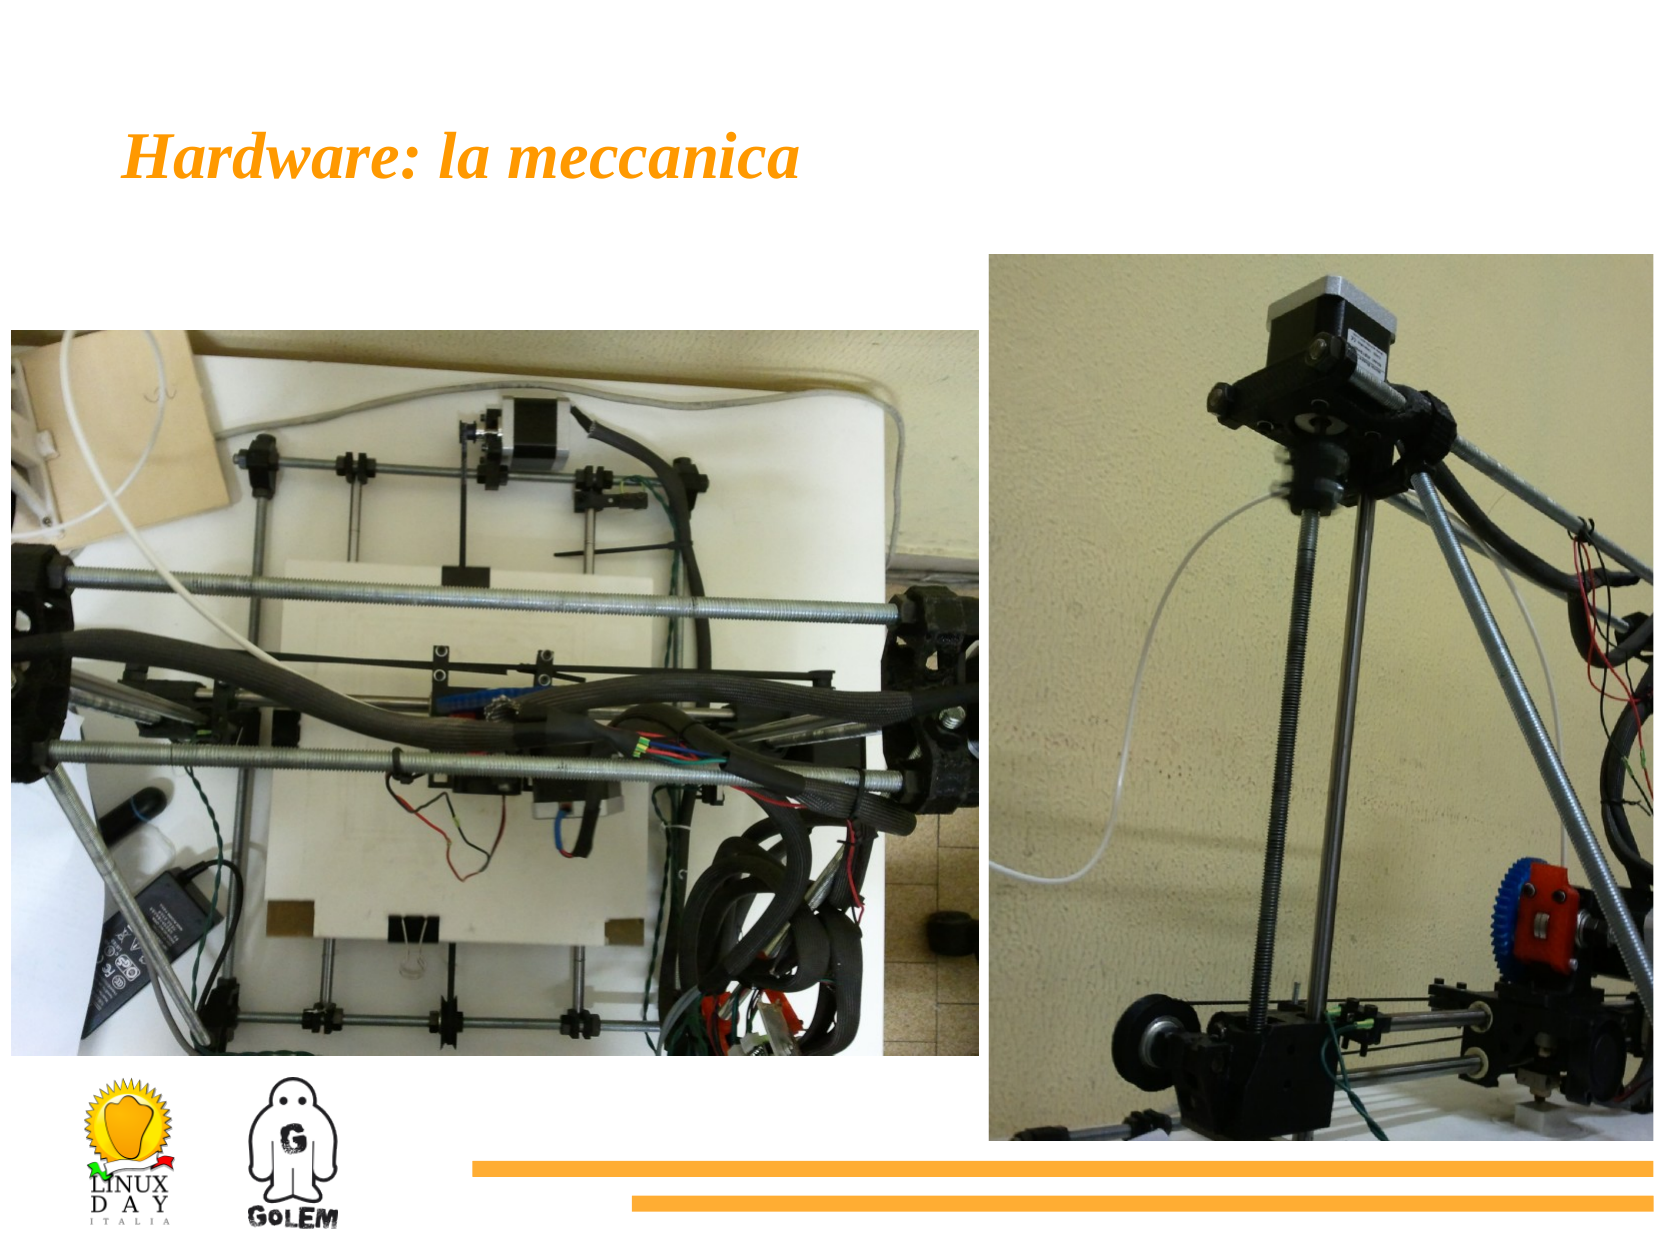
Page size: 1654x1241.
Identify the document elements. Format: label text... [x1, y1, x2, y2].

picture [83, 1077, 178, 1229]
picture [11, 330, 979, 1057]
title Hardware: la meccanica [121, 45, 1534, 254]
picture [988, 253, 1654, 1141]
picture [248, 1077, 338, 1229]
